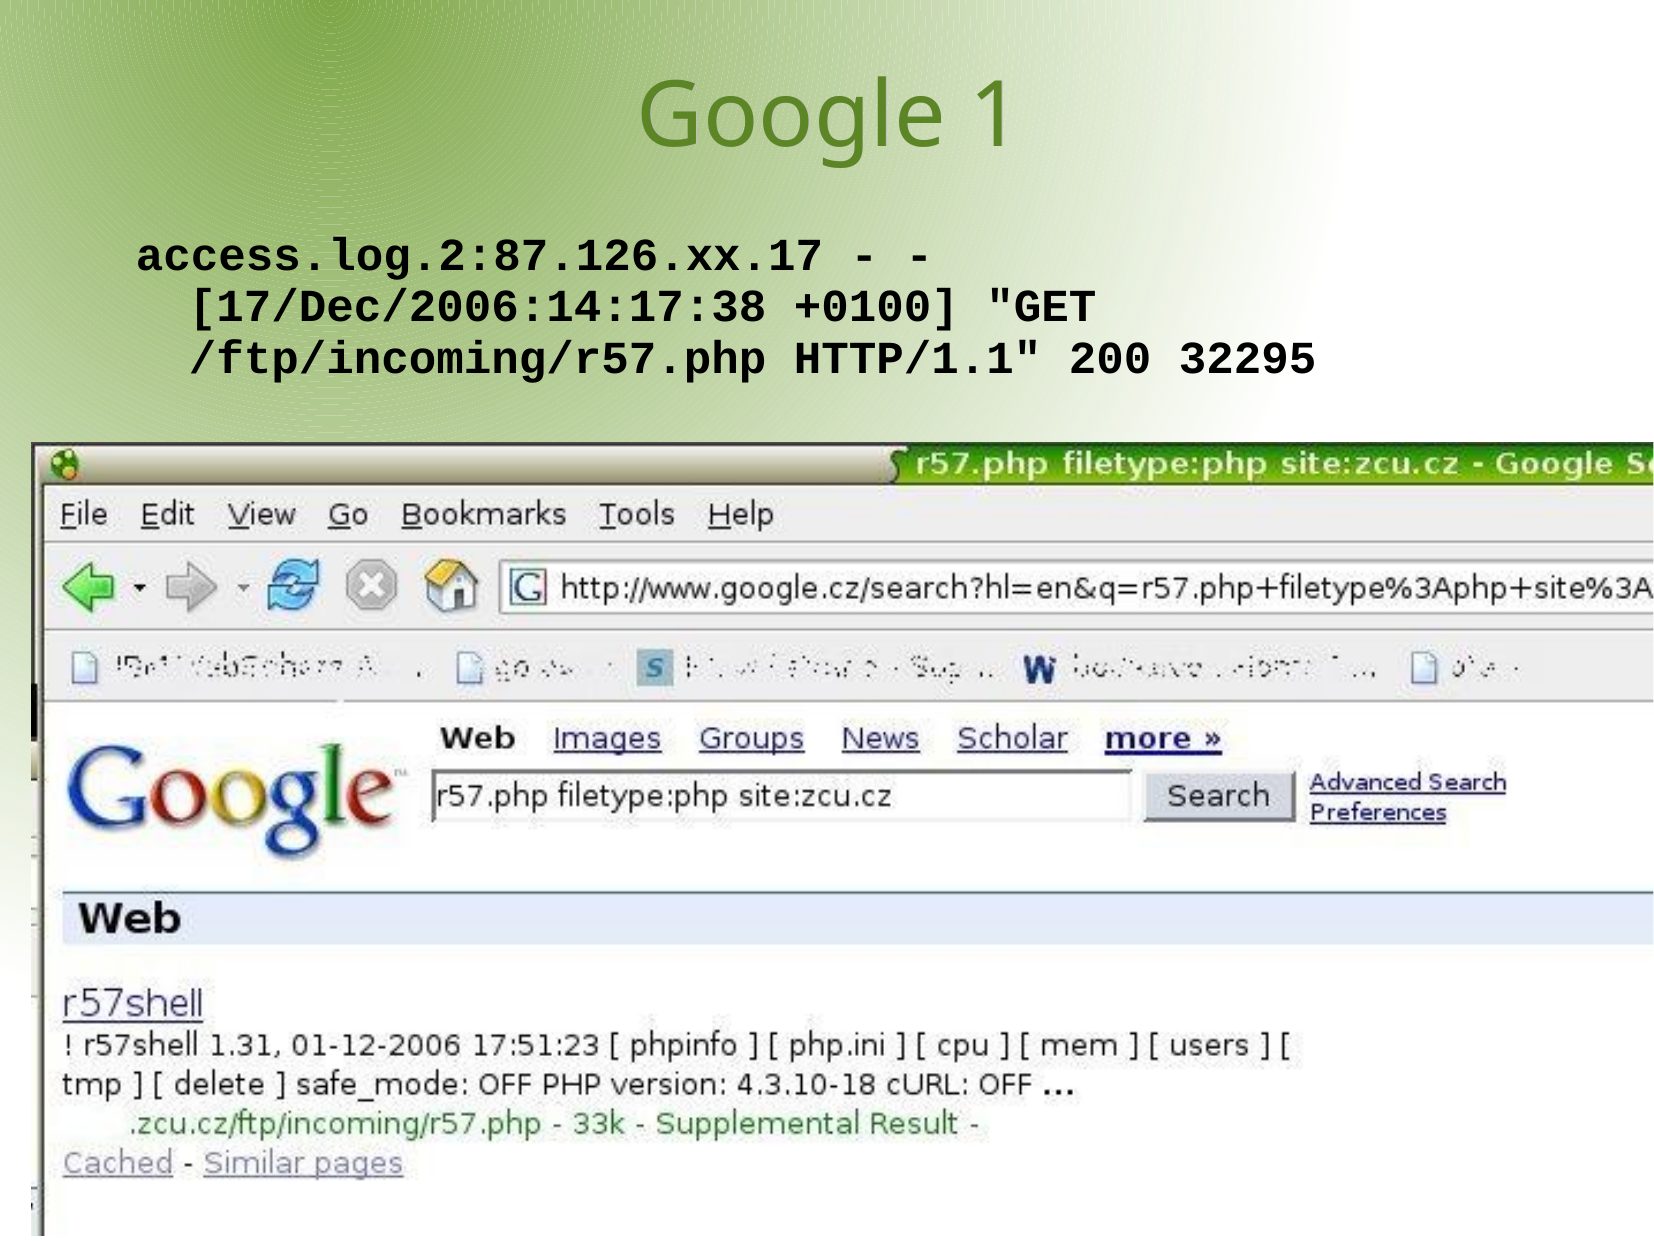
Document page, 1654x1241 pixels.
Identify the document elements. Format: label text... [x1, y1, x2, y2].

picture [31, 442, 1654, 1236]
title Google 1 [123, 43, 1536, 178]
list access.log.2:87.126.xx.17 - - [17/Dec/2006:14:17:38 +0100] "GET /ftp/incoming/r57.php HTTP/1.1" 200 32295 [118, 232, 1531, 442]
